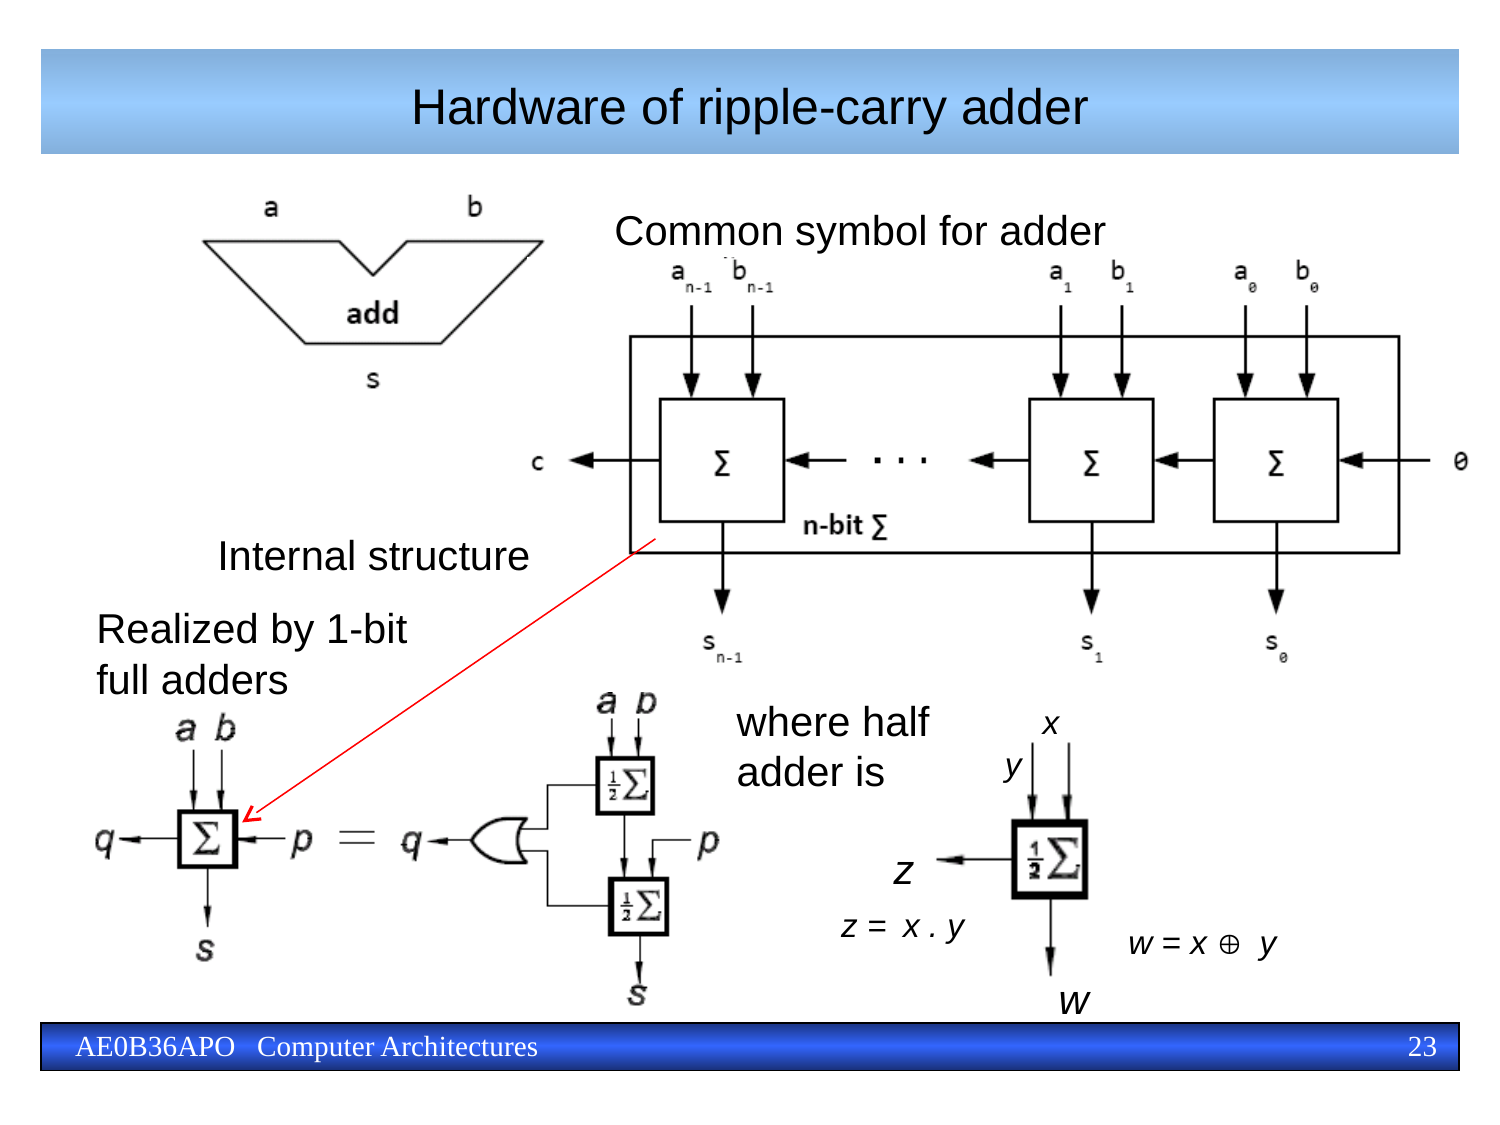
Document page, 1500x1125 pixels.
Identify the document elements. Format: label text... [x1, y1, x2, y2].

text_box x y [990, 685, 1107, 791]
text_box Realized by 1-bit full adders [81, 594, 443, 711]
text_box Internal structure [187, 520, 563, 587]
picture [931, 735, 1127, 993]
text_box w = x y [1101, 913, 1359, 970]
title Binary adder hadrware [41, 49, 1459, 54]
text_box z [863, 835, 932, 896]
text_box w [1028, 965, 1078, 1031]
picture [398, 692, 729, 1012]
text_box z =x . y [814, 896, 1072, 952]
picture [88, 711, 386, 979]
text_box Realized by 1-bit full adders [408, 687, 443, 711]
title Hardware of ripple-carry adder [41, 54, 1459, 154]
picture [147, 184, 1473, 667]
text_box Common symbol for adder [584, 196, 1235, 262]
text_box where half adder is [721, 687, 985, 803]
